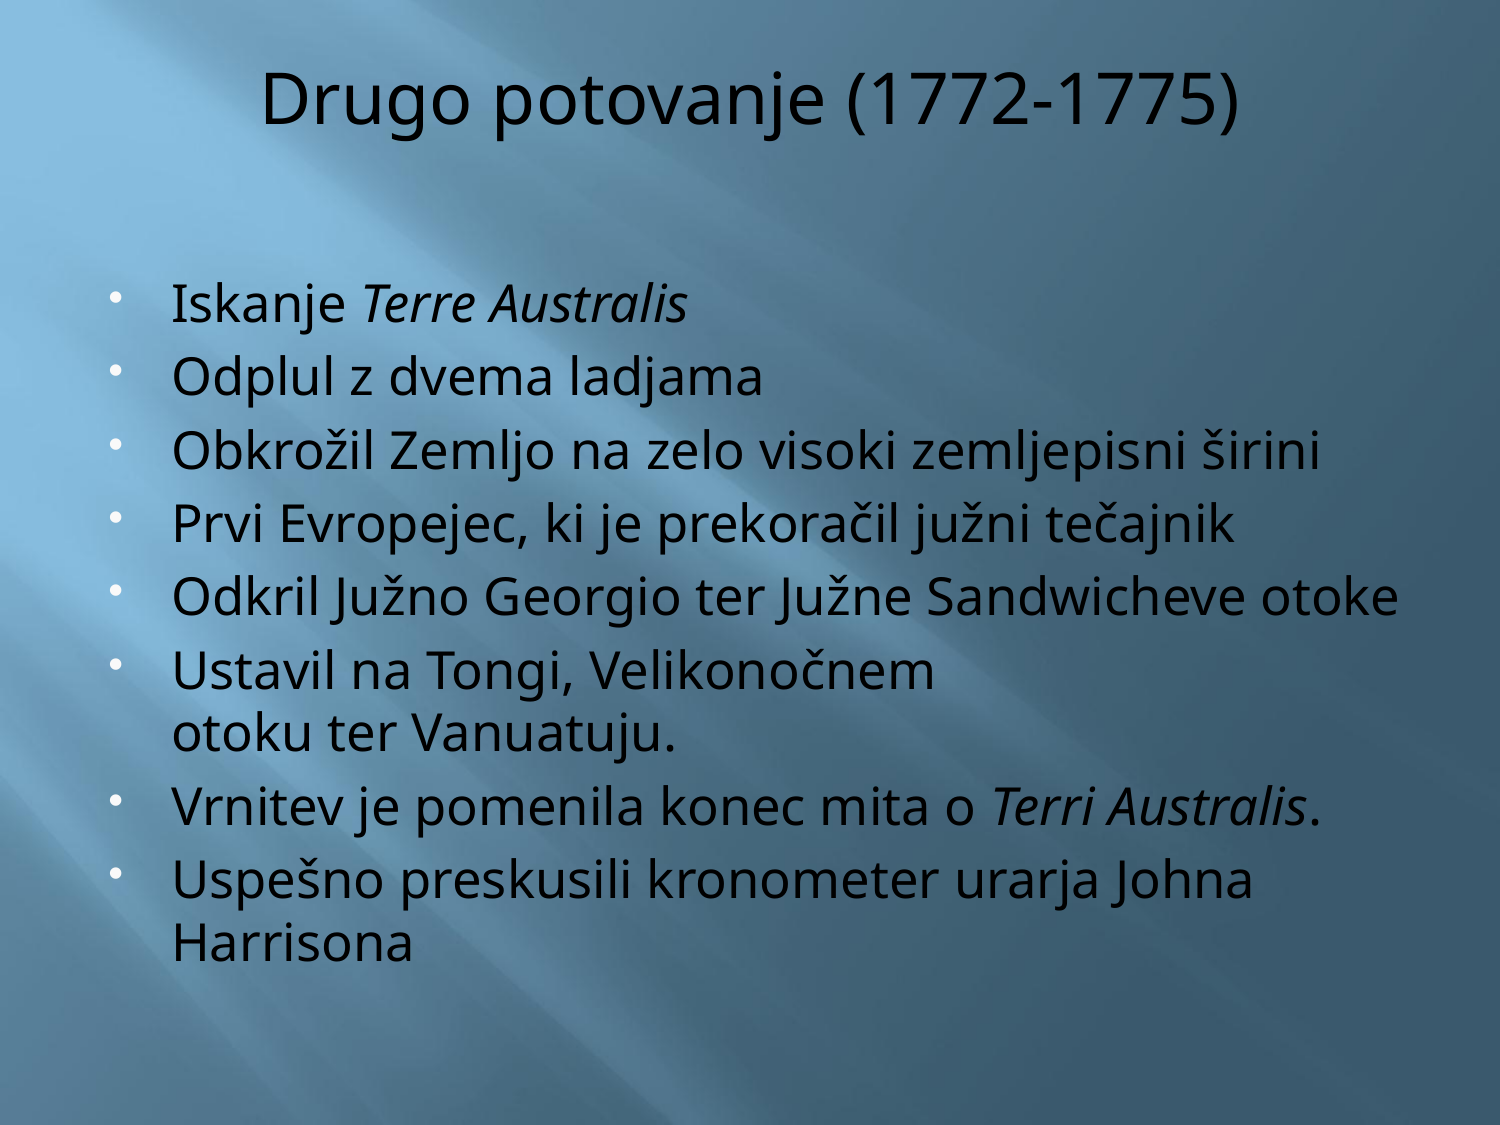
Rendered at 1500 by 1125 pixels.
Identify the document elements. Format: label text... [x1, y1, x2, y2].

list Iskanje Terre Australis Odplul z dvema ladjama Obkrožil Zemljo na zelo visoki zemljepisni širini Prvi Evropejec, ki je prekoračil južni tečajnik Odkril Južno Georgio ter Južne Sandwicheve otoke Ustavil na Tongi, Velikonočnem otoku ter Vanuatuju. Vrnitev je pomenila konec mita o Terri Australis. Uspešno preskusili kronometer urarja Johna Harrisona [75, 262, 1425, 1035]
title Drugo potovanje (1772-1775) [75, 45, 1425, 233]
picture [0, 0, 1500, 1125]
